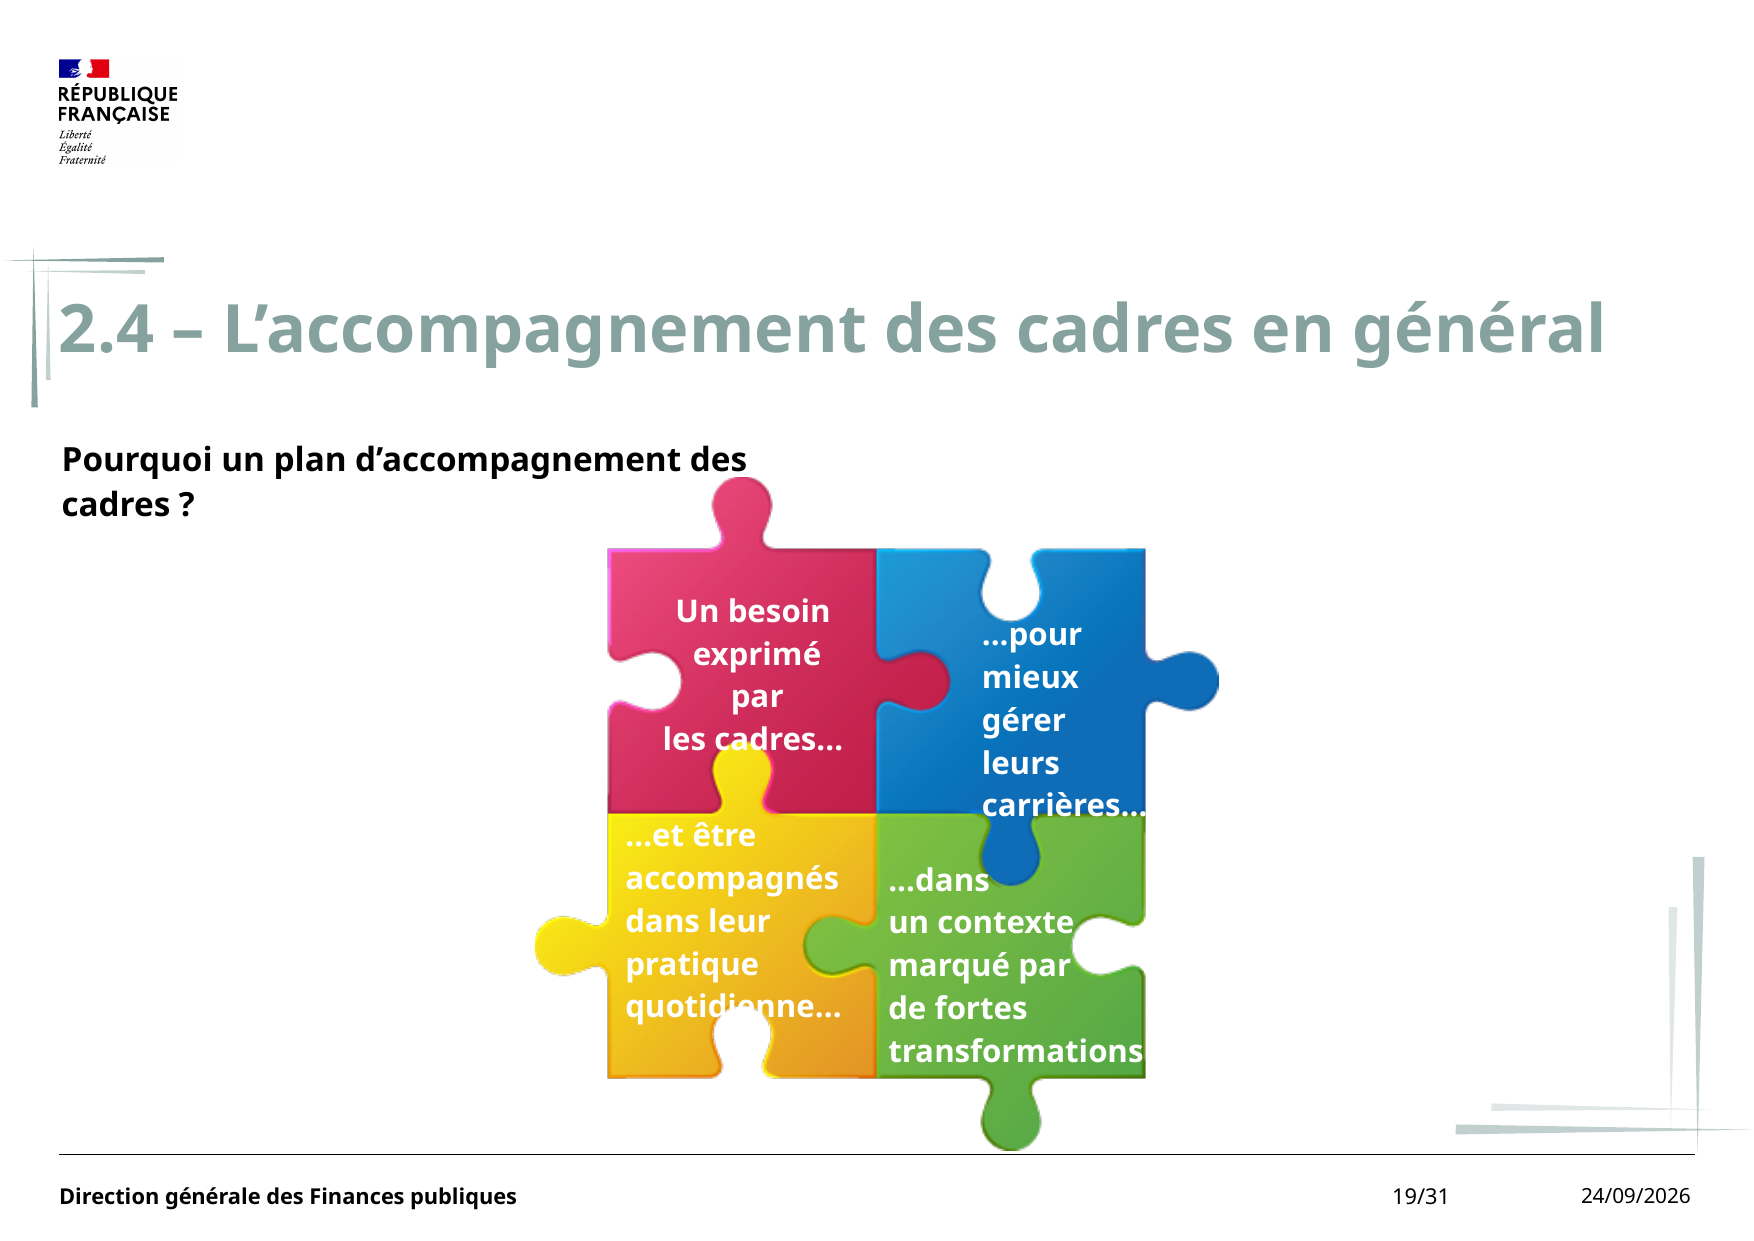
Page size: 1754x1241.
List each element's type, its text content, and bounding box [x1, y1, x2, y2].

picture [535, 555, 1219, 1151]
text_box Pourquoi un plan d’accompagnement des cadres ? [11, 428, 884, 485]
text_box Un besoin exprimé par les cadres... [628, 581, 887, 784]
text_box ...et être accompagnés dans leur pratique quotidienne... [625, 813, 923, 1029]
picture [59, 59, 178, 164]
list 2.4 – L’accompagnement des cadres en général [59, 281, 1667, 555]
text_box ...pour mieux gérer leurs carrières... [981, 612, 1188, 804]
text_box ...dans un contexte marqué par de fortes transformations [873, 850, 1178, 1105]
